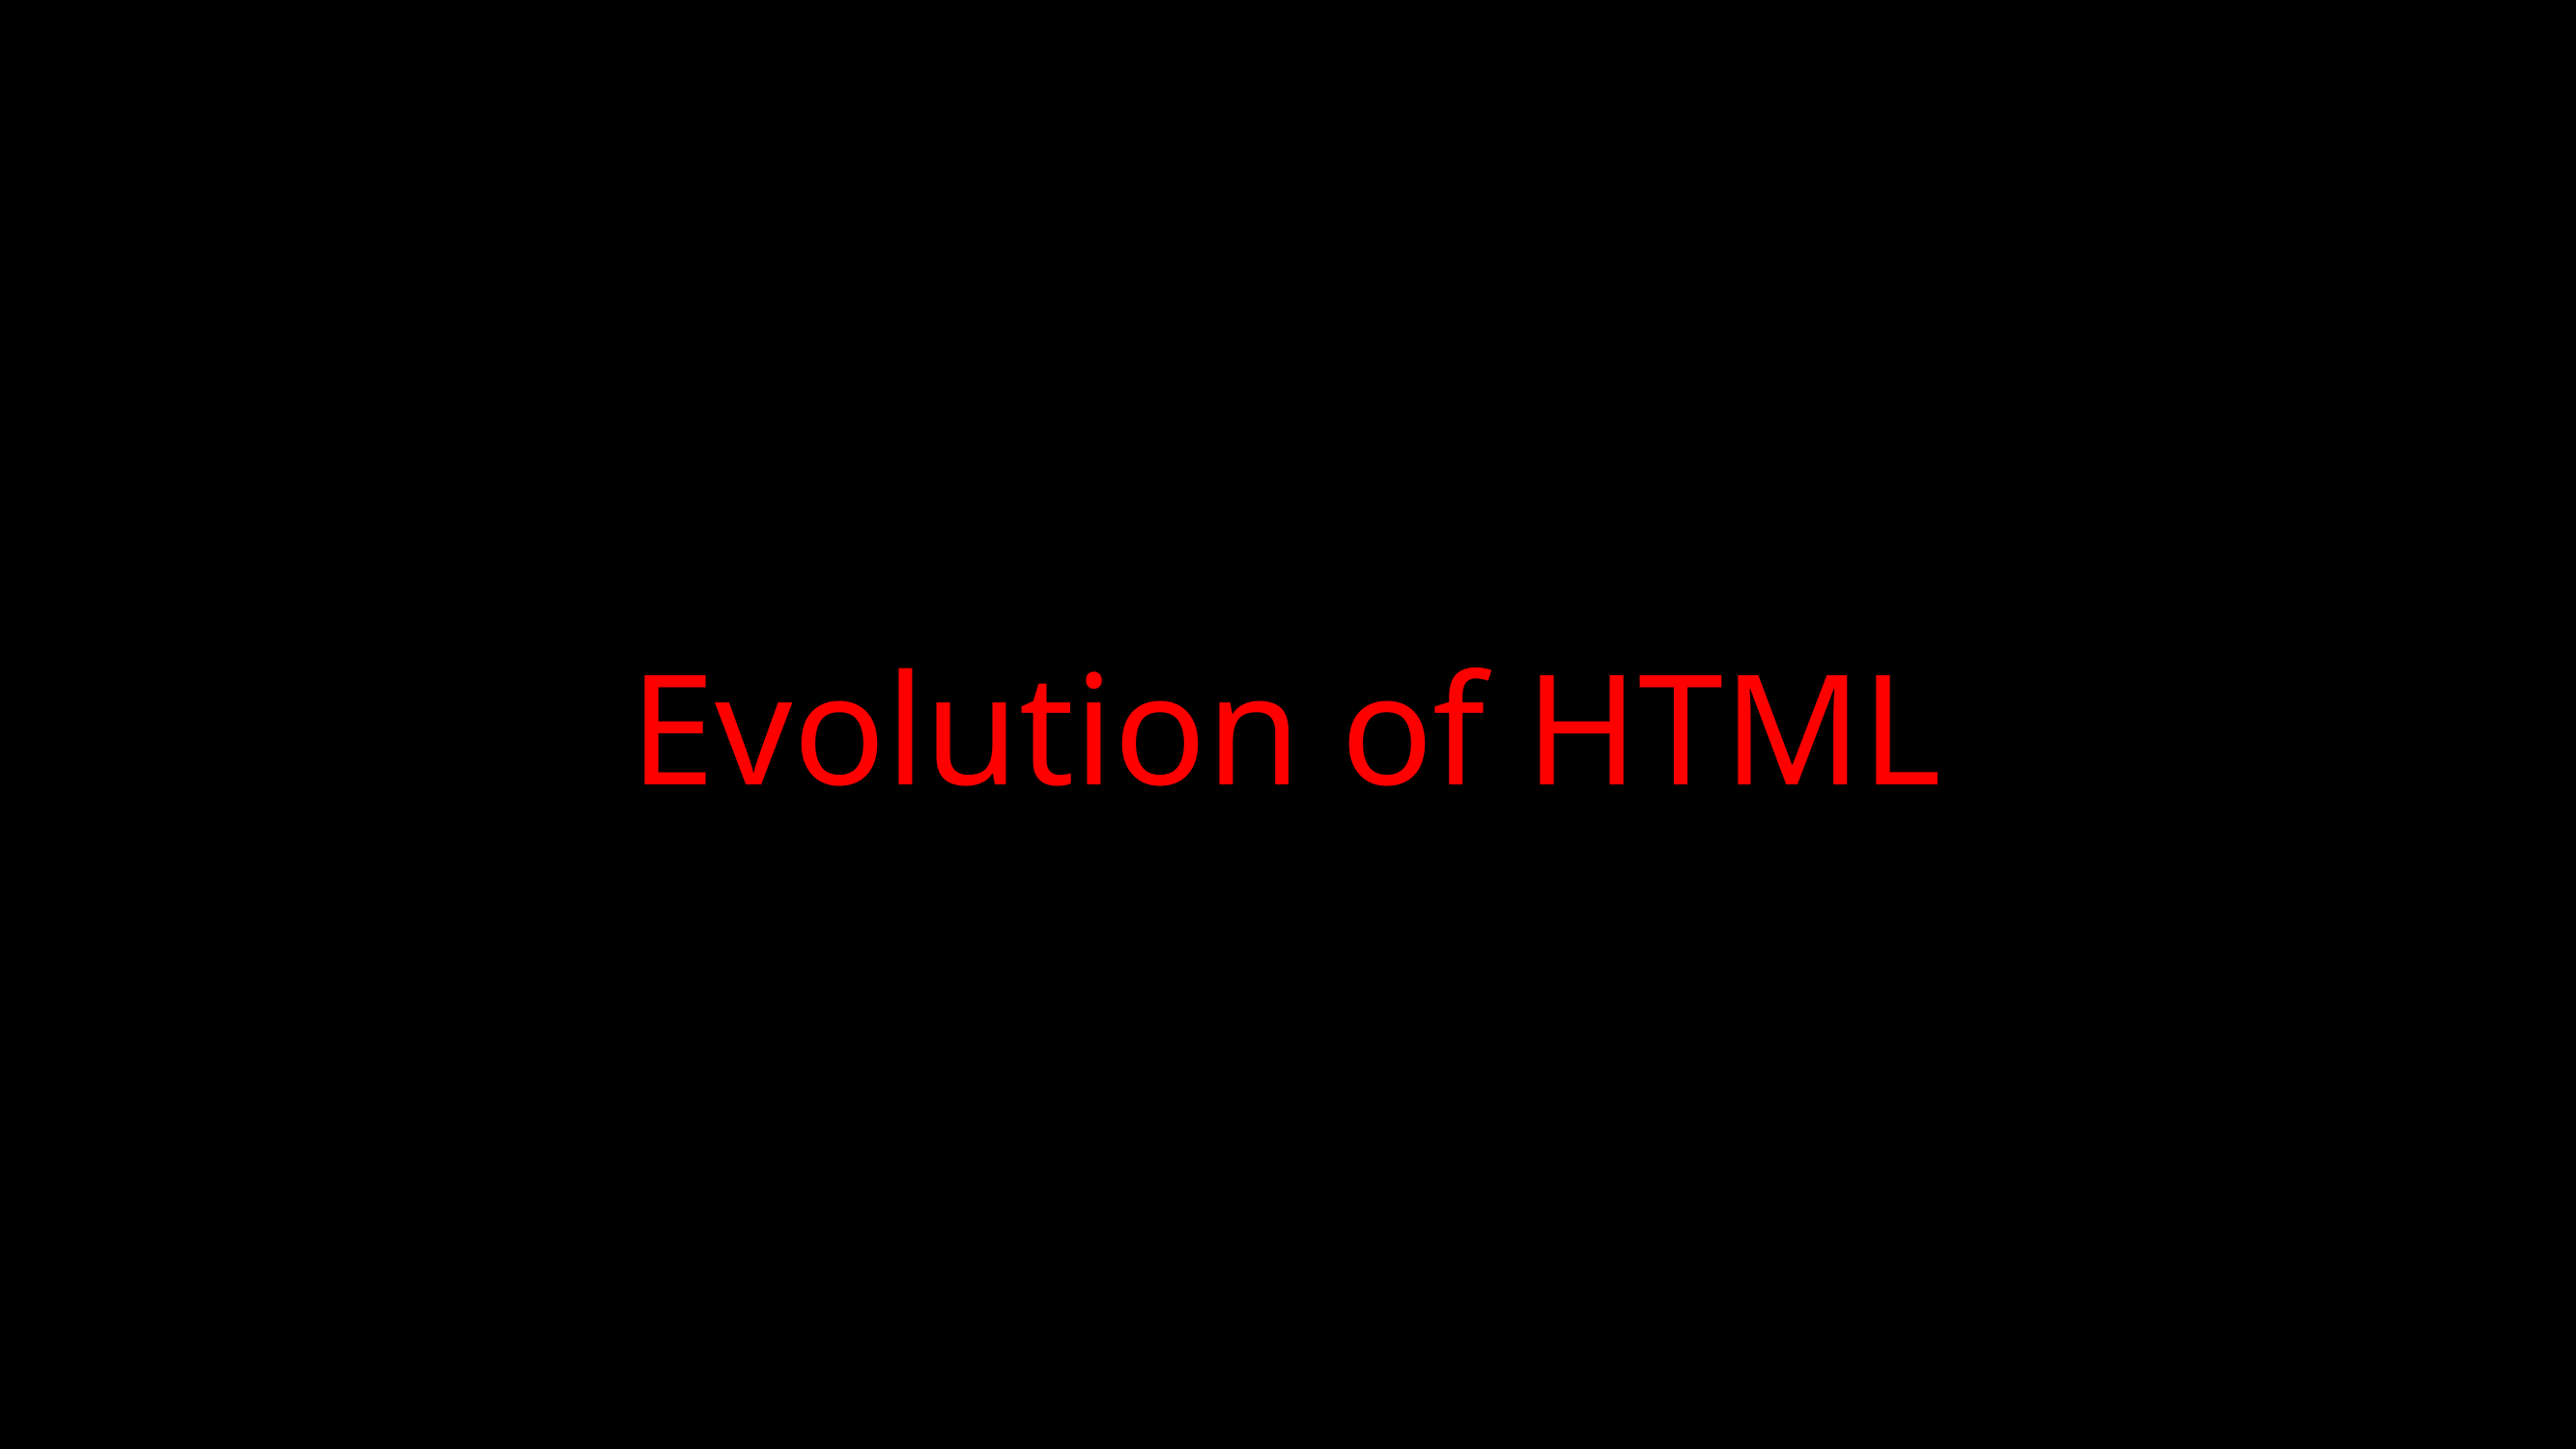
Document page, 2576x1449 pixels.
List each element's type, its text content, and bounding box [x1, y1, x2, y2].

title Evolution of HTML [183, 440, 2392, 1007]
